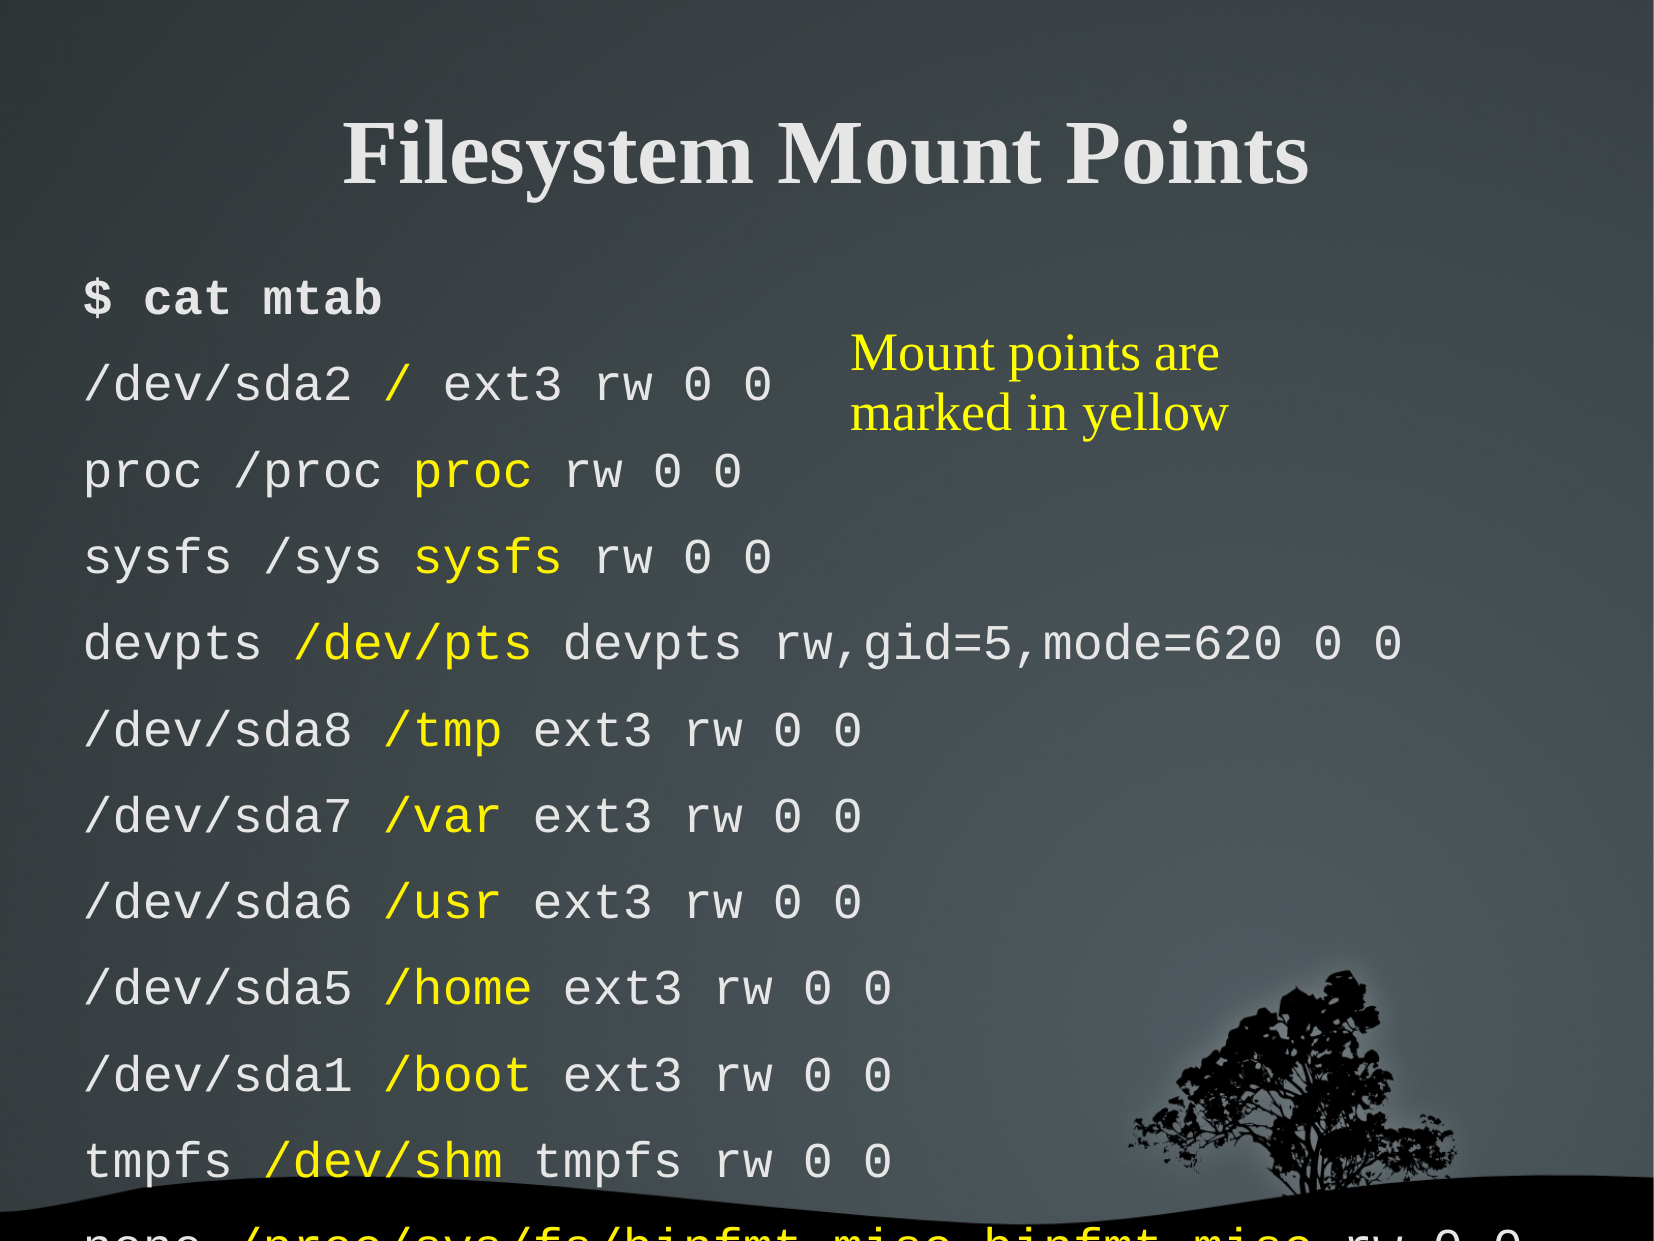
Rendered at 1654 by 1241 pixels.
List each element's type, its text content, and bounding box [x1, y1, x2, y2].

text_box Mount points are marked in yellow [850, 322, 1618, 454]
list $ cat mtab /dev/sda2 / ext3 rw 0 0 proc /proc proc rw 0 0 sysfs /sys sysfs rw 0 0 devpts /dev/pts devpts rw,gid=5,mode=620 0 0 /dev/sda8 /tmp ext3 rw 0 0 /dev/sda7 /var ext3 rw 0 0 /dev/sda6 /usr ext3 rw 0 0 /dev/sda5 /home ext3 rw 0 0 /dev/sda1 /boot ext3 rw 0 0 tmpfs /dev/shm tmpfs rw 0 0 none /proc/sys/fs/binfmt_misc binfmt_misc rw 0 0 sunrpc /var/lib/nfs/rpc_pipefs rpc_pipefs rw 0 0 [82, 273, 1571, 1200]
picture [0, 0, 1654, 1241]
picture [1440, 1233, 1454, 1241]
title Filesystem Mount Points [82, 33, 1571, 273]
picture [1500, 1233, 1514, 1241]
